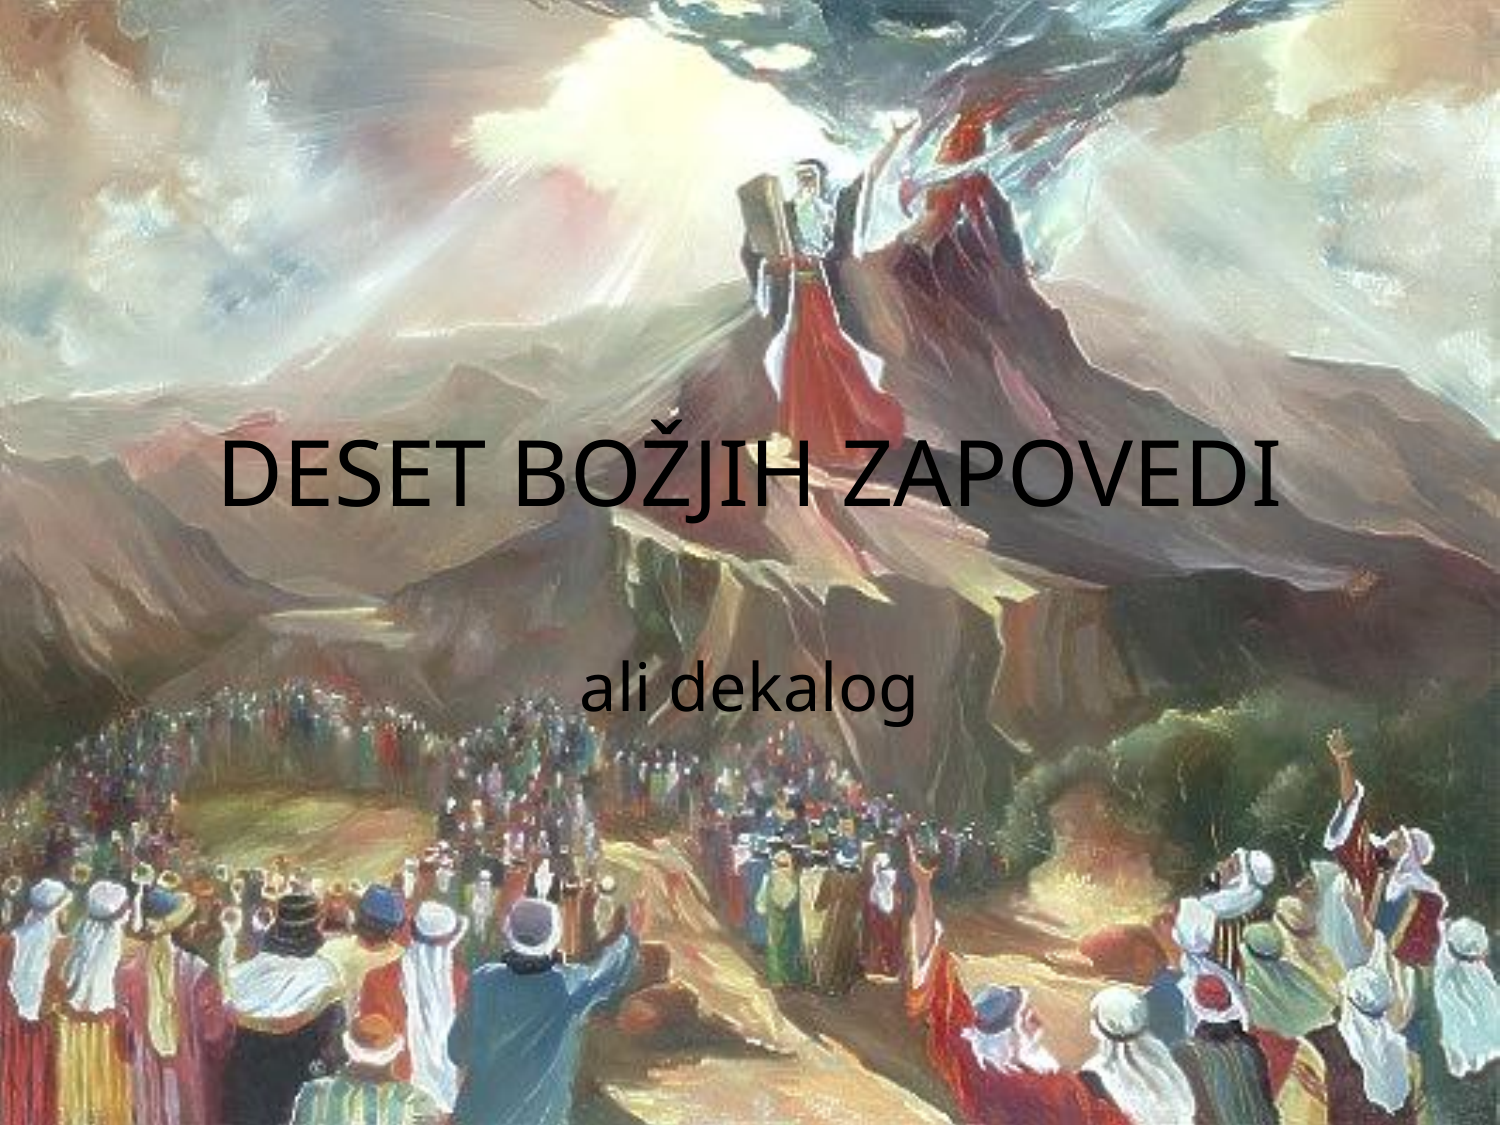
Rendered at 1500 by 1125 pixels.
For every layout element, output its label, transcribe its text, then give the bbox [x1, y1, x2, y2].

subtitle ali dekalog [225, 637, 1275, 925]
picture [0, 0, 1500, 1125]
title DESET BOŽJIH ZAPOVEDI [112, 349, 1388, 591]
